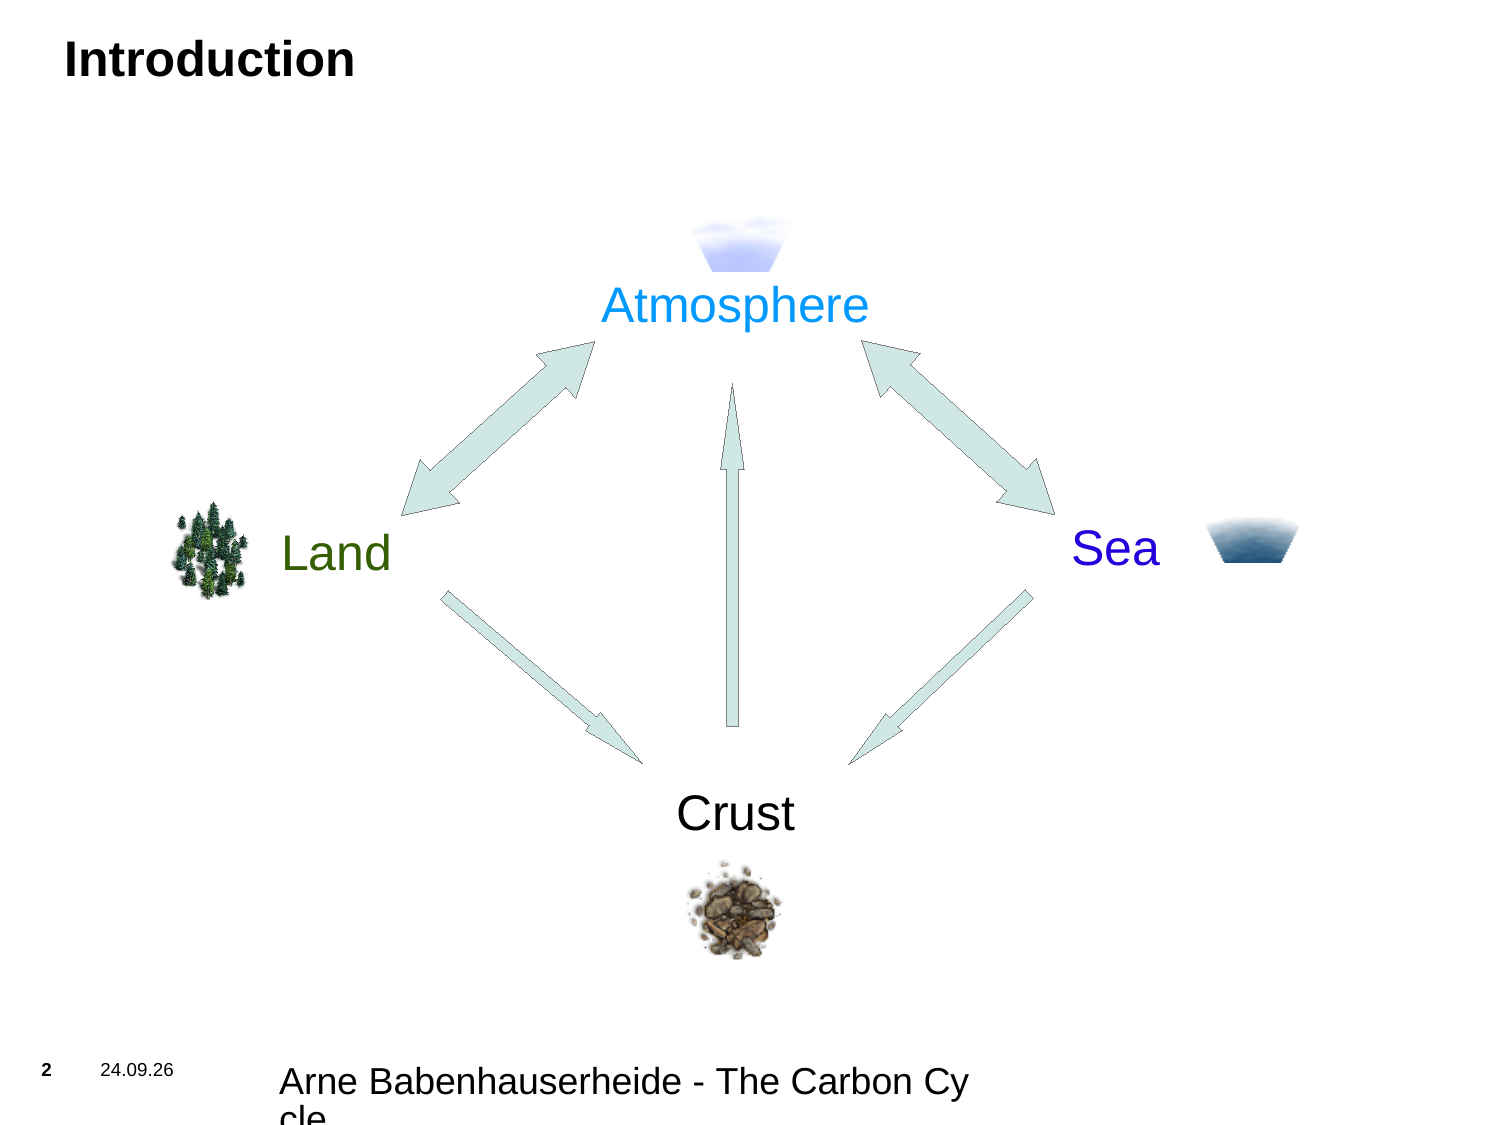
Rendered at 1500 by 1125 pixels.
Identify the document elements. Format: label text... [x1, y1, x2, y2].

picture [153, 490, 272, 609]
text_box [401, 341, 595, 516]
picture [1196, 450, 1310, 563]
text_box Land [272, 513, 408, 588]
picture [678, 856, 792, 969]
text_box Sea [1045, 507, 1188, 583]
text_box Crust [566, 772, 905, 848]
text_box [440, 590, 643, 764]
text_box [848, 589, 1034, 765]
text_box [861, 340, 1055, 515]
text_box [720, 383, 745, 727]
text_box Atmosphere [566, 265, 905, 340]
picture [684, 159, 798, 272]
title Introduction [64, 26, 1198, 147]
